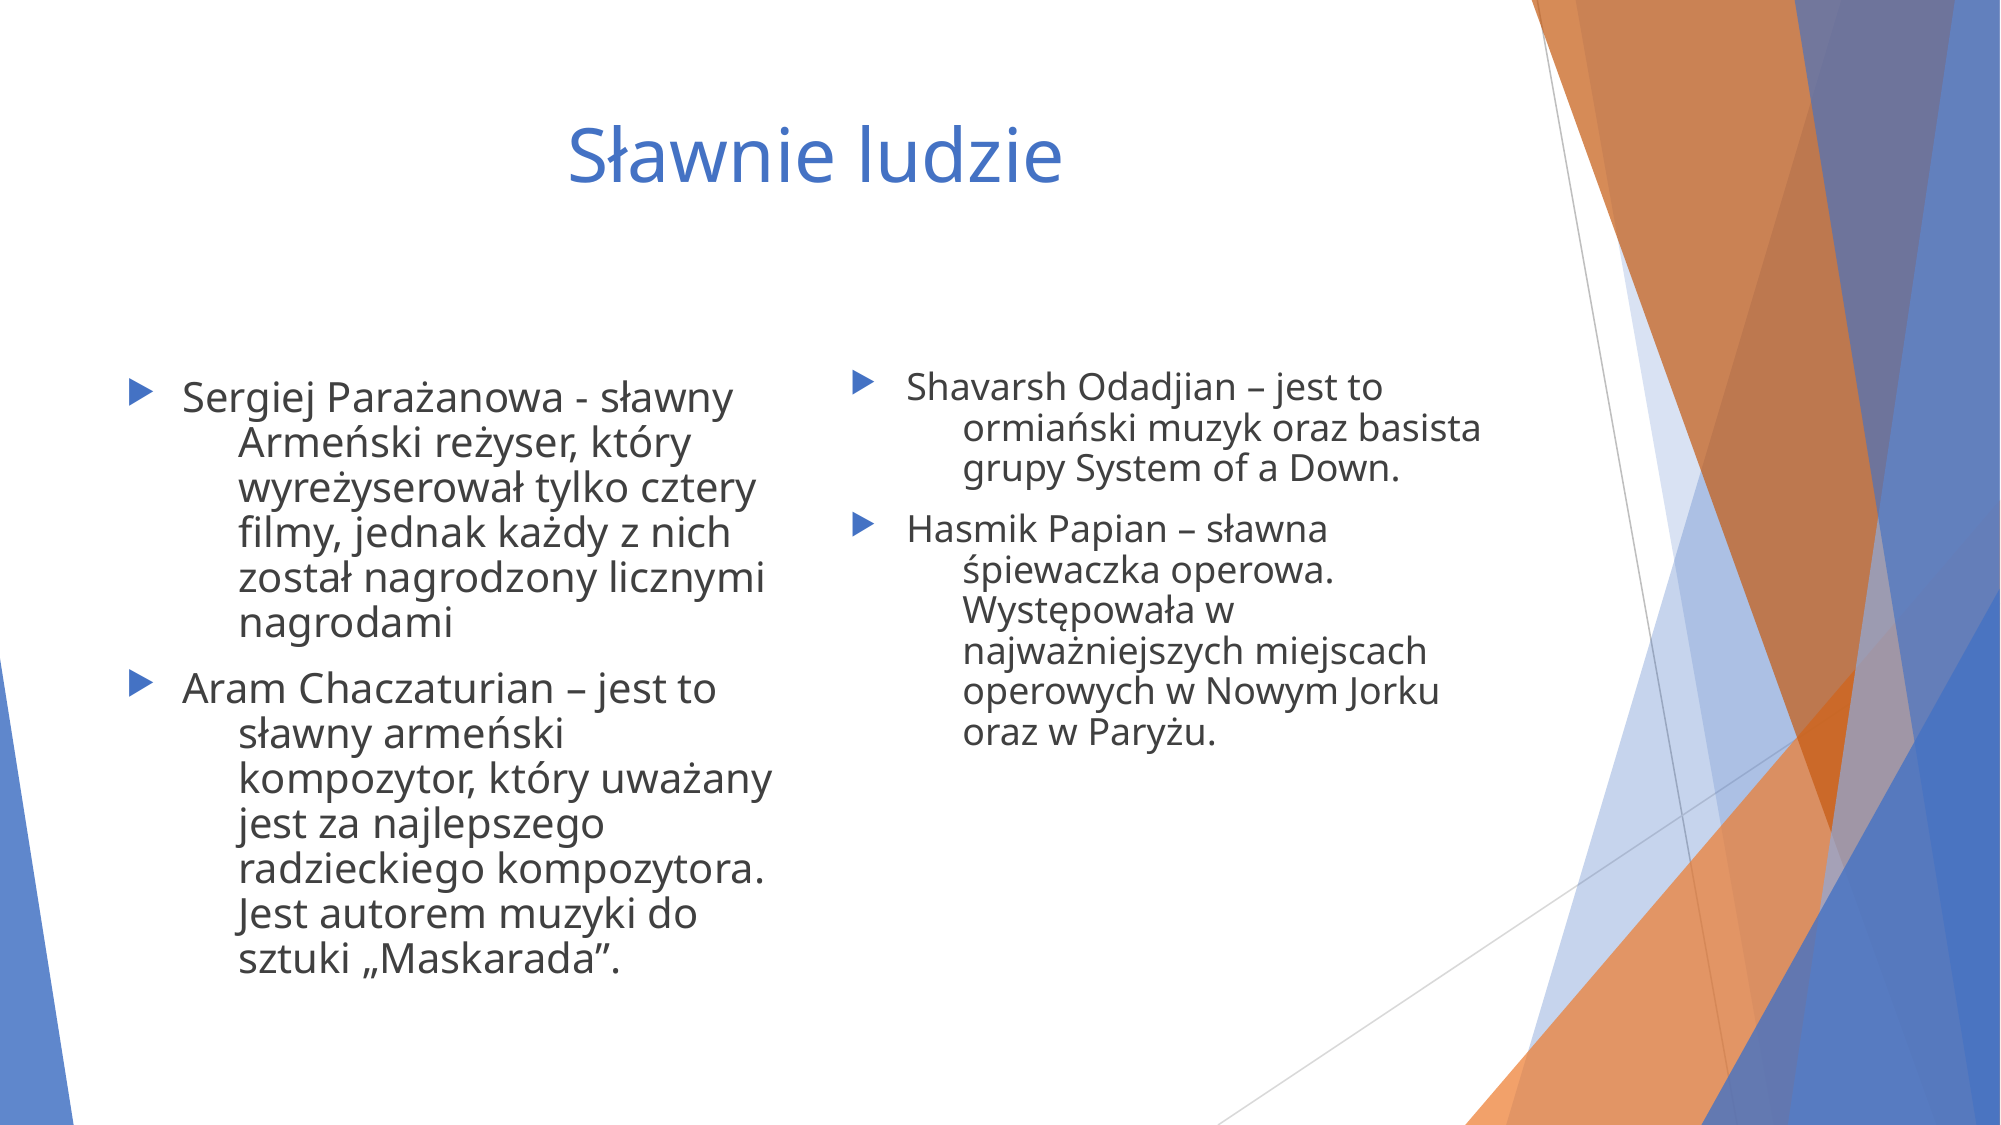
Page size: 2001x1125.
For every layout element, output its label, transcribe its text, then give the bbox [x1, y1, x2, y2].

list Shavarsh Odadjian – jest to ormiański muzyk oraz basista grupy System of a Down. Hasmik Papian – sławna śpiewaczka operowa. Występowała w najważniejszych miejscach operowych w Nowym Jorku oraz w Paryżu. [834, 360, 1522, 963]
list Sergiej Parażanowa - sławny Armeński reżyser, który wyreżyserował tylko cztery filmy, jednak każdy z nich został nagrodzony licznymi nagrodami Aram Chaczaturian – jest to sławny armeński kompozytor, który uważany jest za najlepszego radzieckiego kompozytora. Jest autorem muzyki do sztuki „Maskarada”. [111, 297, 798, 992]
title Sławnie ludzie [111, 99, 1522, 317]
